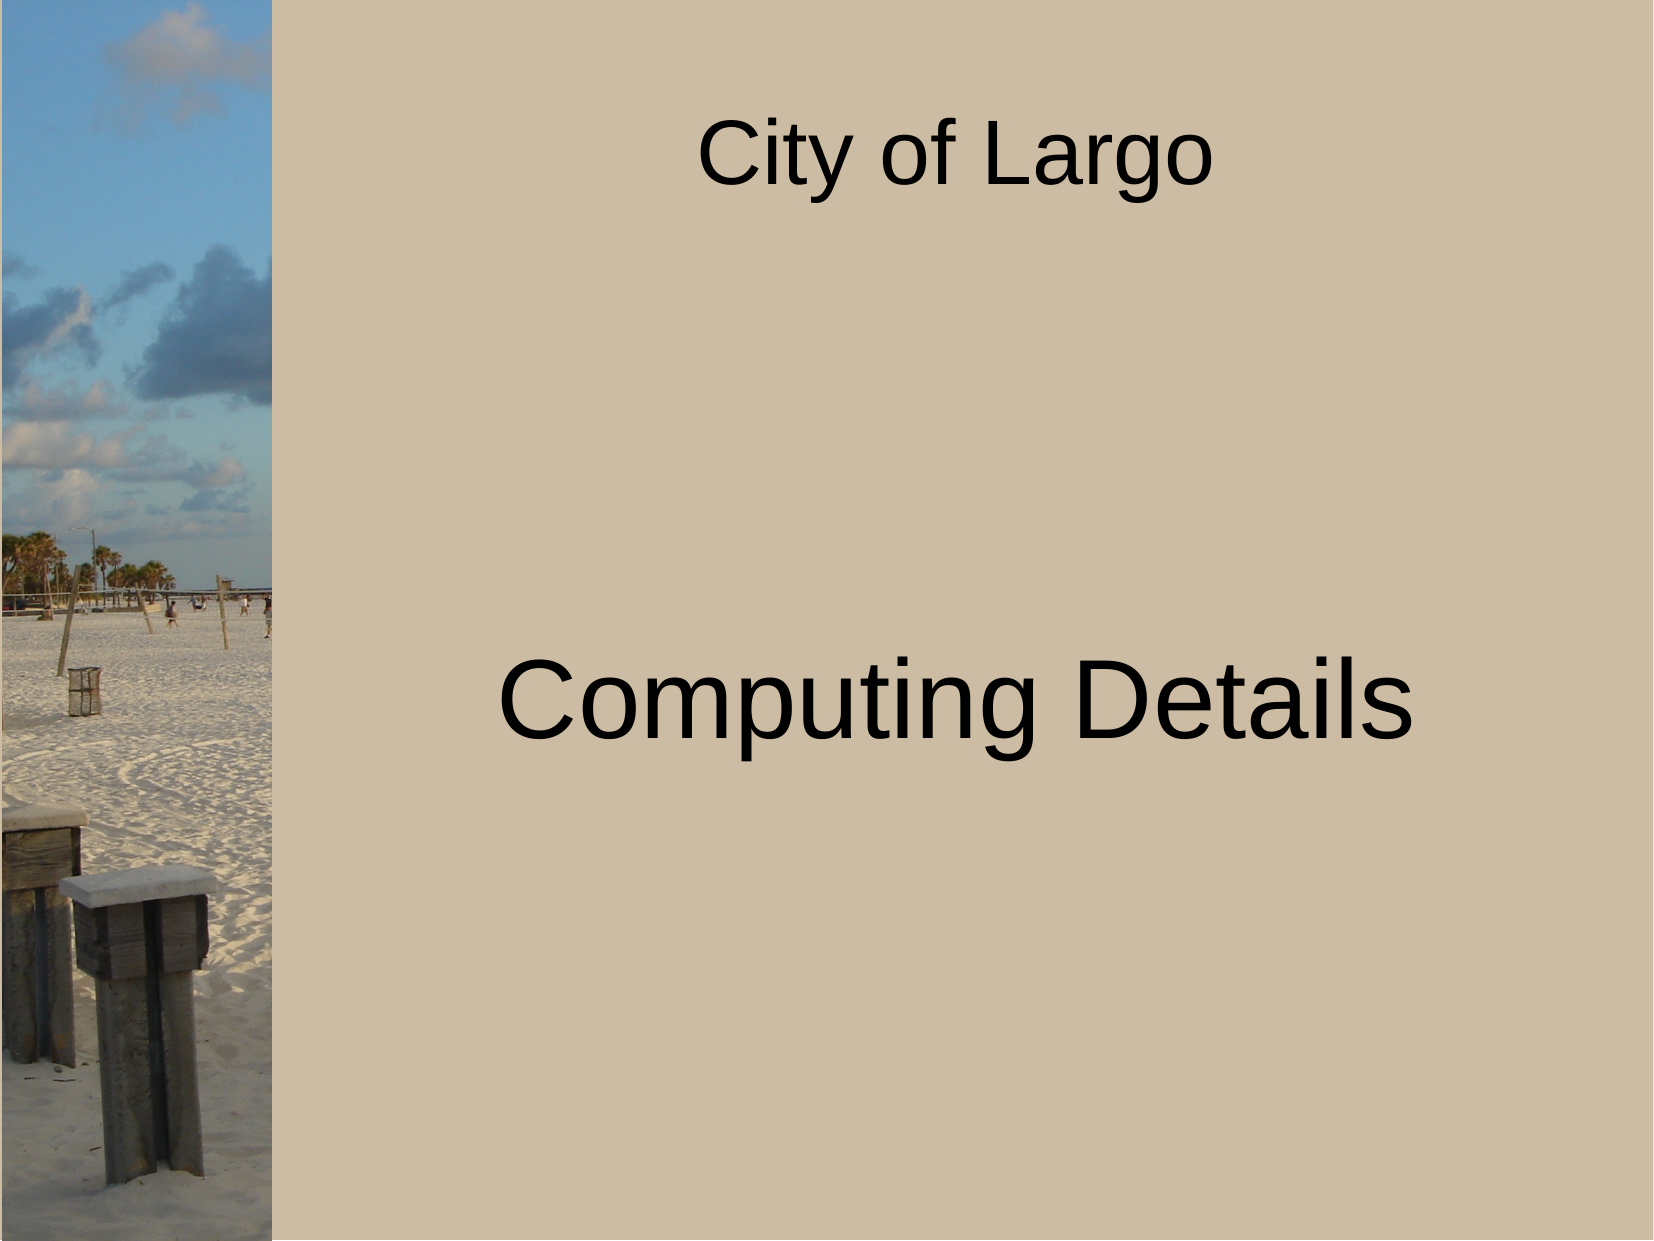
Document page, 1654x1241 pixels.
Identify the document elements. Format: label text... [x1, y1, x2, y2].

subtitle Computing Details [300, 290, 1613, 1109]
picture [2, 0, 272, 1241]
title City of Largo [300, 49, 1613, 257]
